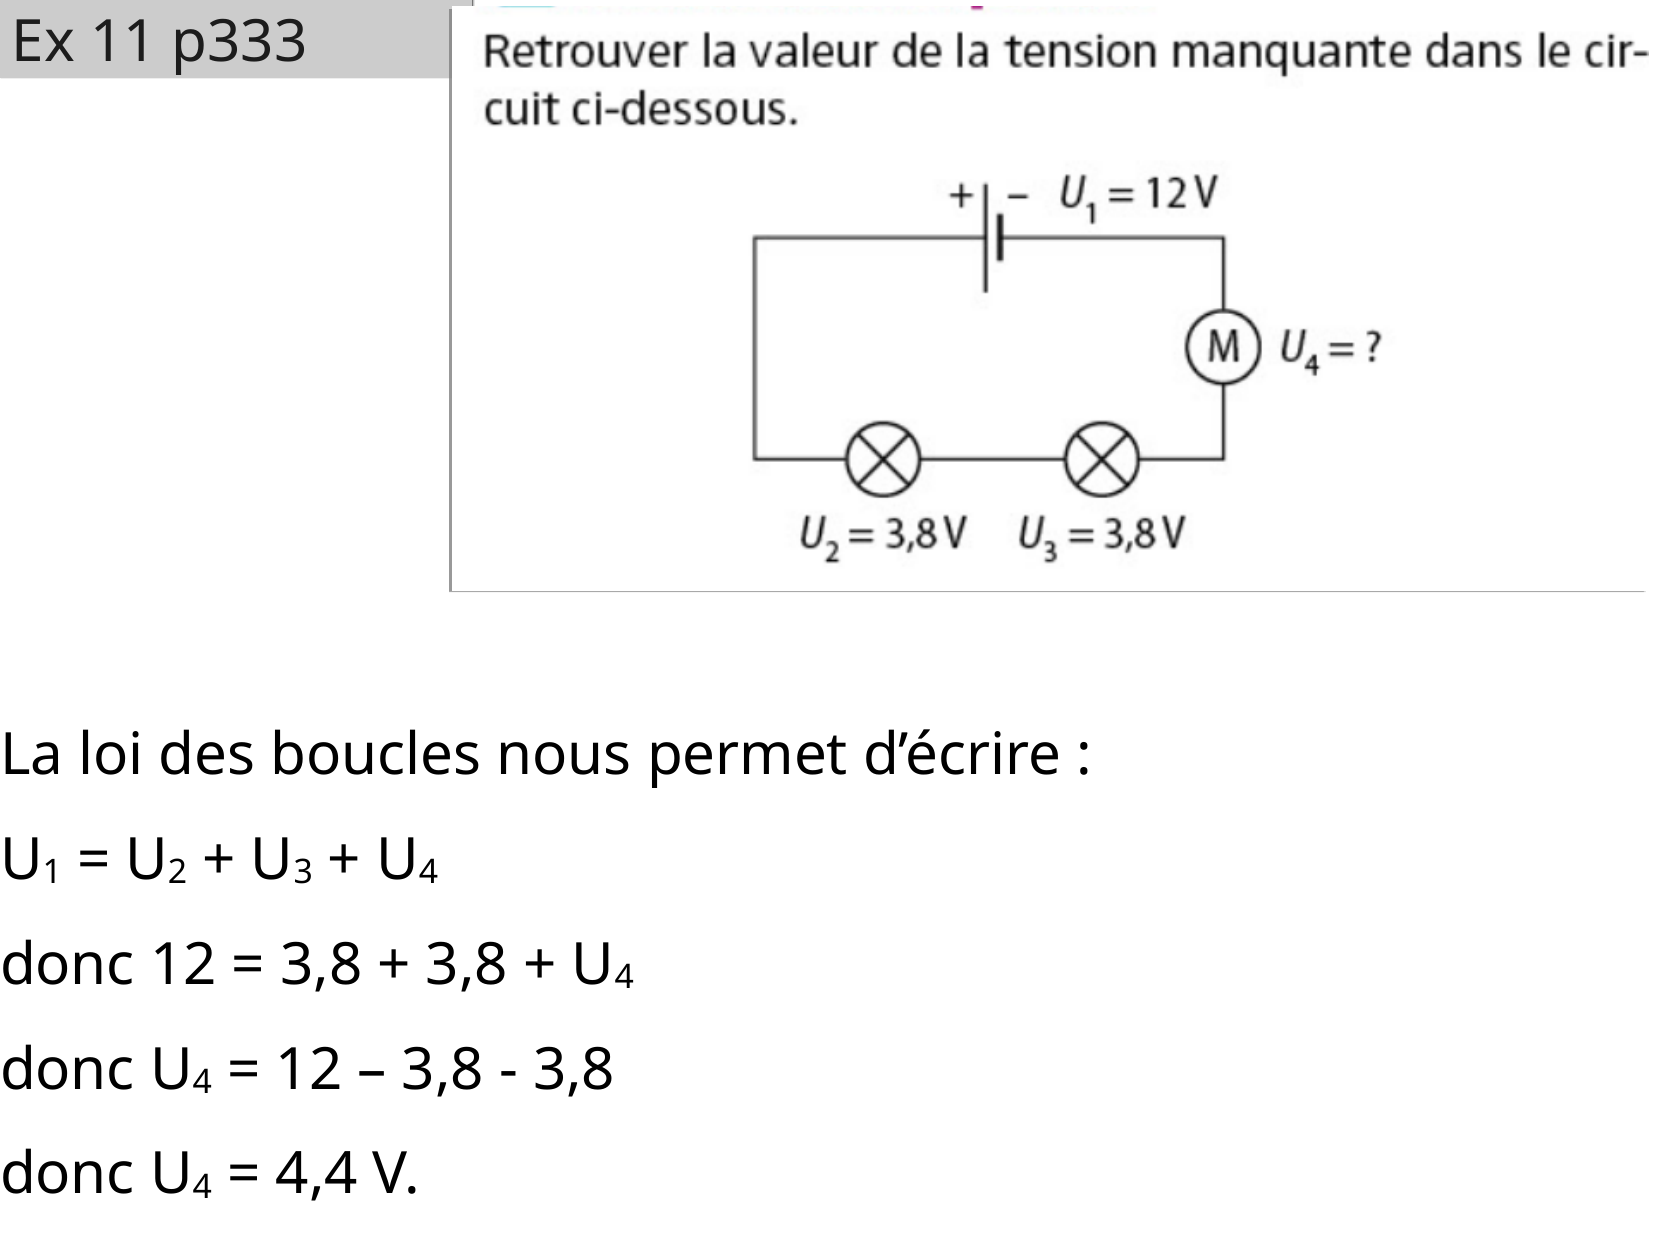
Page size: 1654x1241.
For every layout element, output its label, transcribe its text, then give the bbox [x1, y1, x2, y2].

picture [452, 6, 1649, 591]
title Ex 11 p333 [0, 0, 473, 78]
list La loi des boucles nous permet d’écrire : U1 = U2 + U3 + U4 donc 12 = 3,8 + 3,8 + U4 donc U4 = 12 – 3,8 - 3,8 donc U4 = 4,4 V. [0, 78, 1654, 1241]
